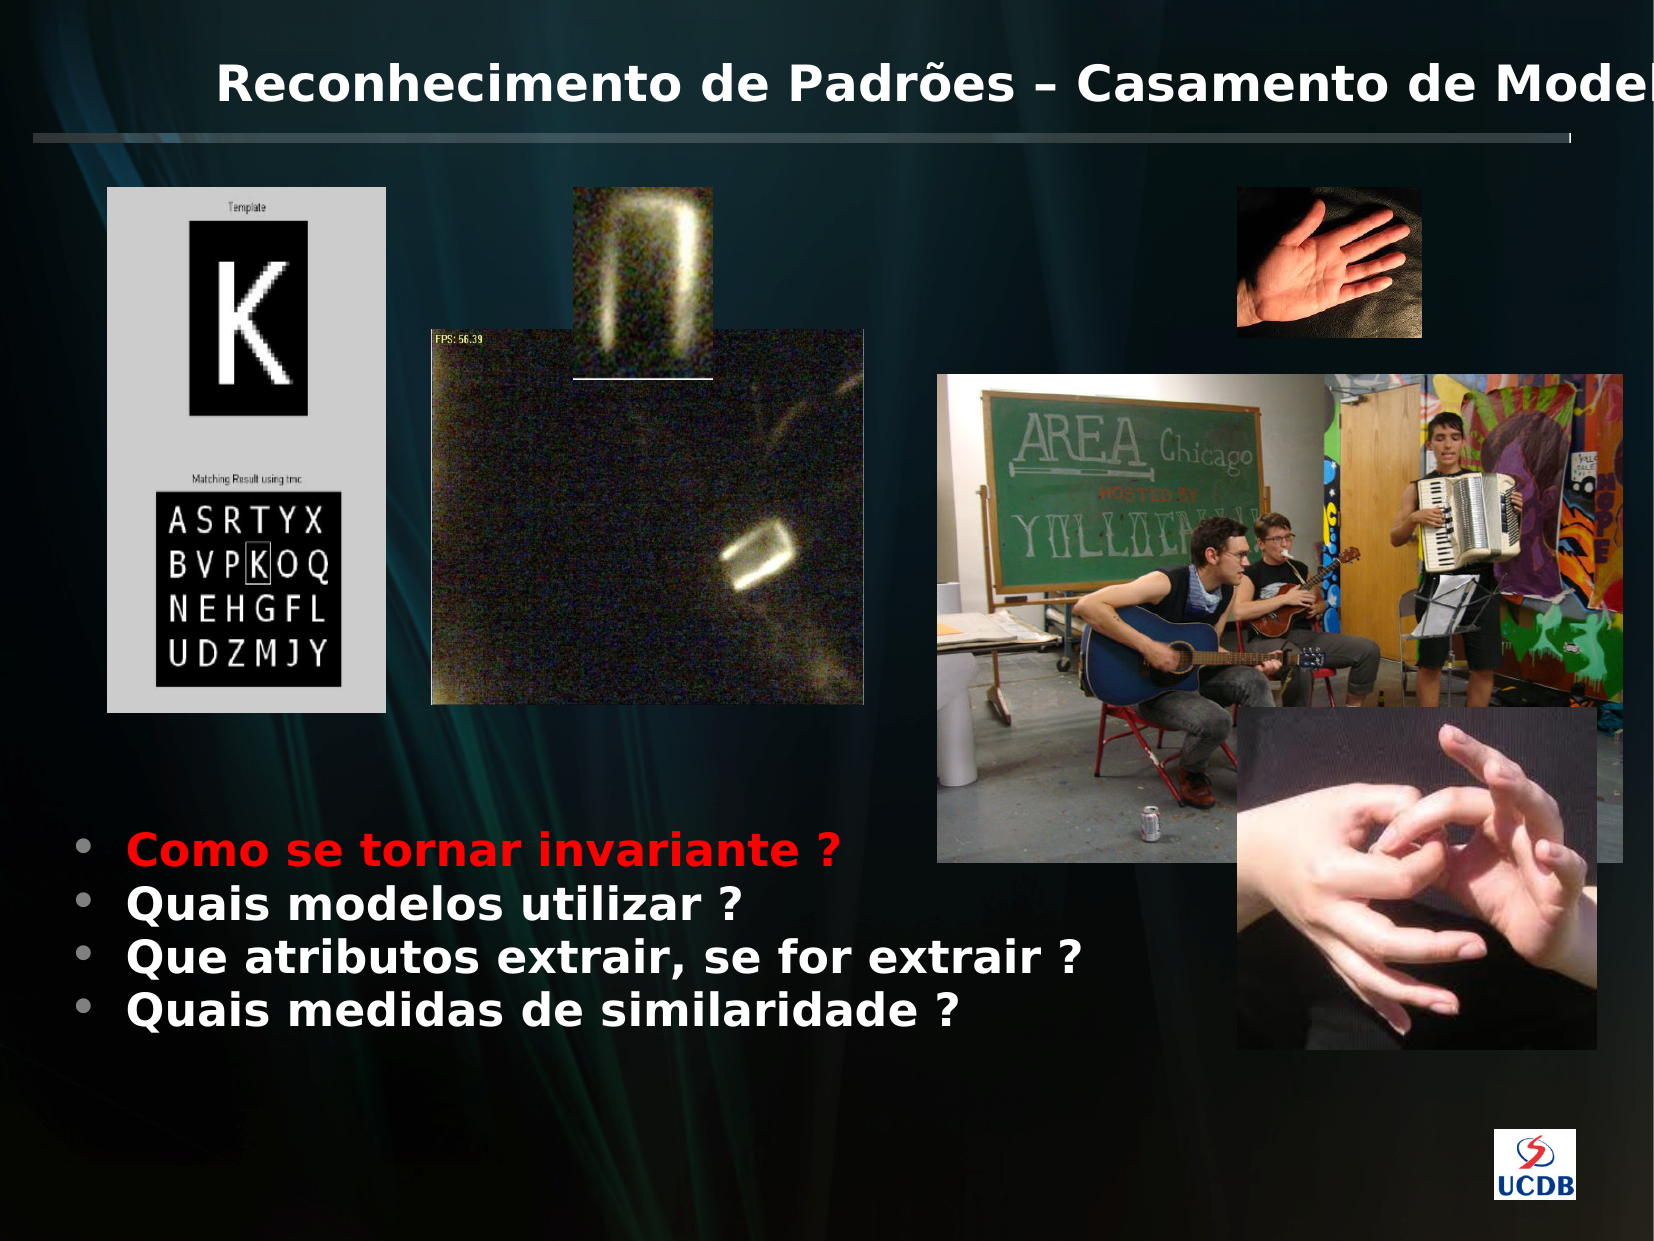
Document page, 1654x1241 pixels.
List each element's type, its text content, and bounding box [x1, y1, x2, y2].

text_box Como se tornar invariante ? Quais modelos utilizar ? Que atributos extrair, se for extrair ? Quais medidas de similaridade ? [58, 707, 1093, 1042]
picture [0, 0, 1654, 1241]
text_box Reconhecimento de Padrões – Casamento de Modelos [200, 45, 1412, 119]
